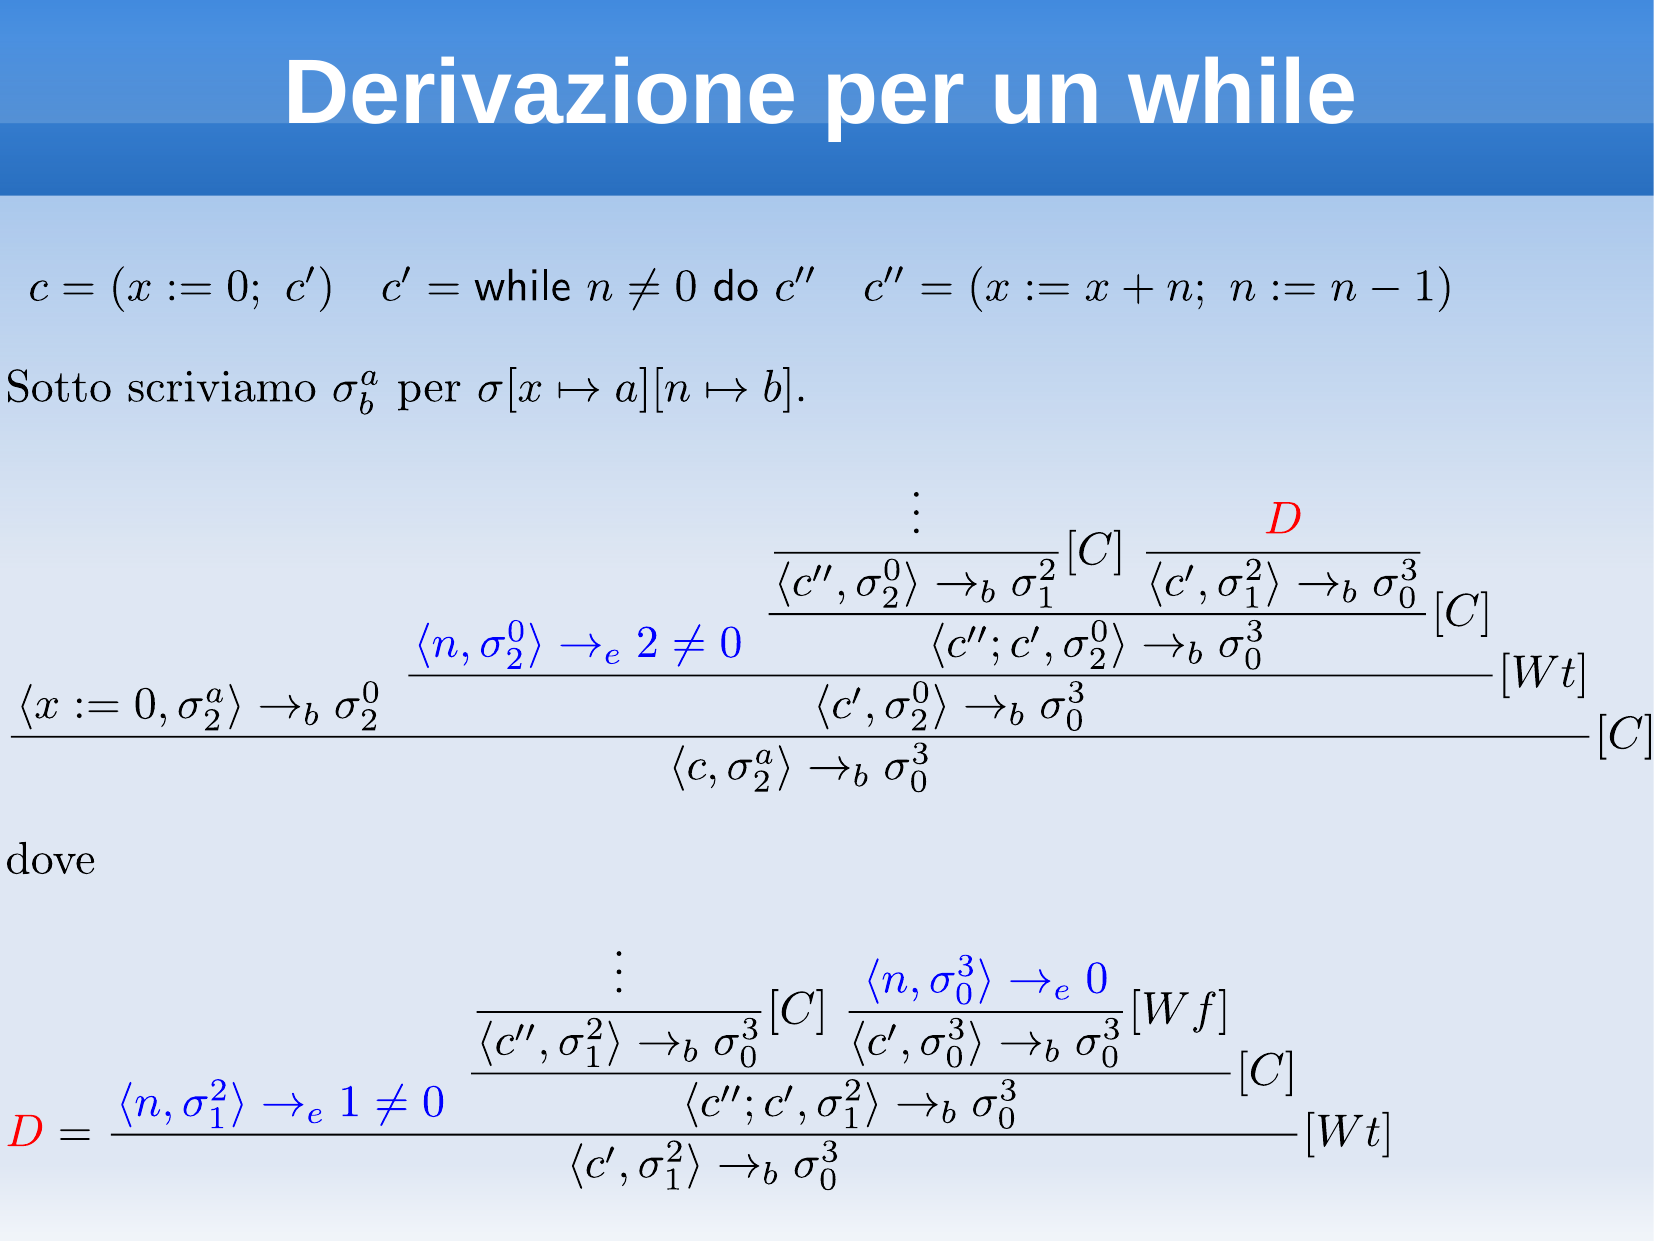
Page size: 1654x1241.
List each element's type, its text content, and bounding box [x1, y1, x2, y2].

text_box [5, 266, 1654, 1191]
picture [0, 0, 1654, 1241]
title Derivazione per un while [76, 0, 1565, 188]
